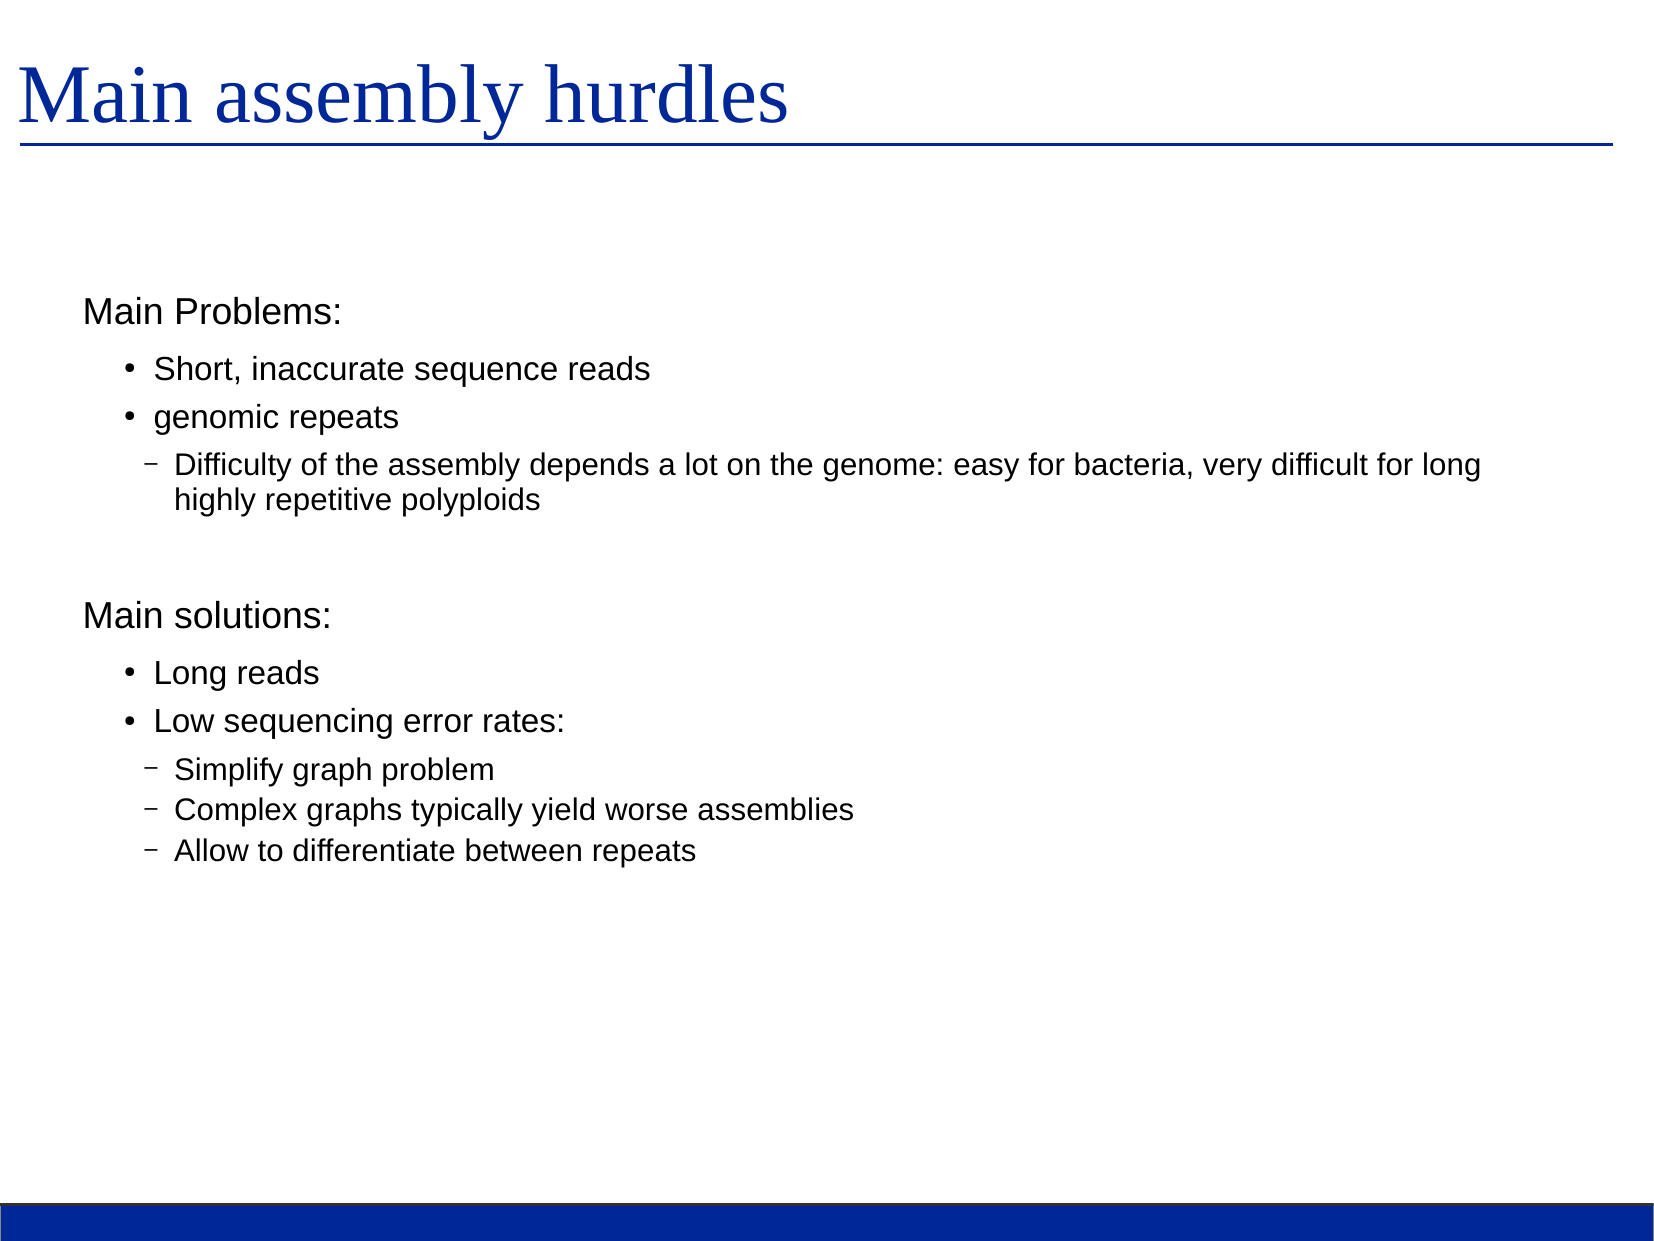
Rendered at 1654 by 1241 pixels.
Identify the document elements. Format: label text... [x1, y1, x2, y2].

title Main assembly hurdles [17, 0, 1589, 198]
list Main Problems: Short, inaccurate sequence reads genomic repeats Difficulty of the assembly depends a lot on the genome: easy for bacteria, very difficult for long highly repetitive polyploids Main solutions: Long reads Low sequencing error rates: Simplify graph problem Complex graphs typically yield worse assemblies Allow to differentiate between repeats [82, 290, 1571, 1109]
